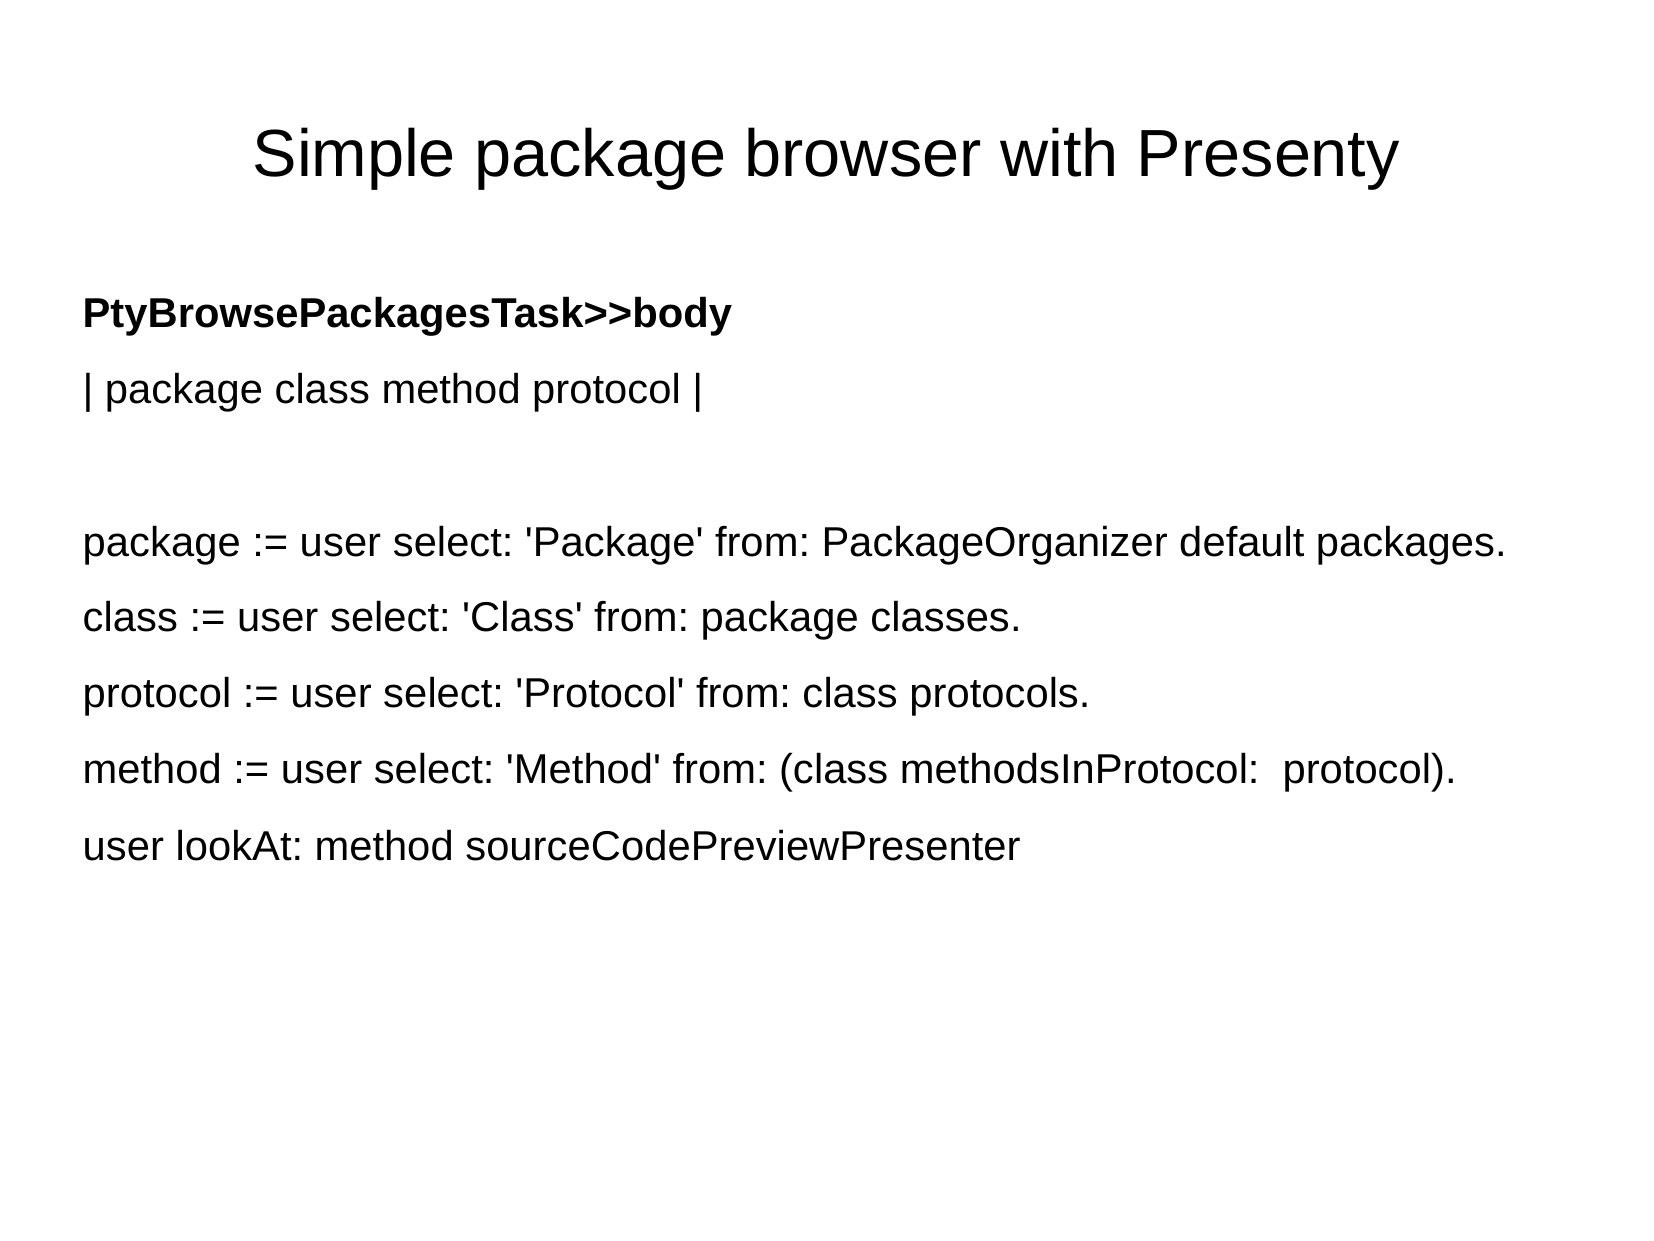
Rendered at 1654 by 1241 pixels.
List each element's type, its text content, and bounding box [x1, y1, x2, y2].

list PtyBrowsePackagesTask>>body | package class method protocol | package := user select: 'Package' from: PackageOrganizer default packages. class := user select: 'Class' from: package classes. protocol := user select: 'Protocol' from: class protocols. method := user select: 'Method' from: (class methodsInProtocol: protocol). user lookAt: method sourceCodePreviewPresenter [82, 290, 1571, 1109]
title Simple package browser with Presenty [82, 49, 1571, 257]
